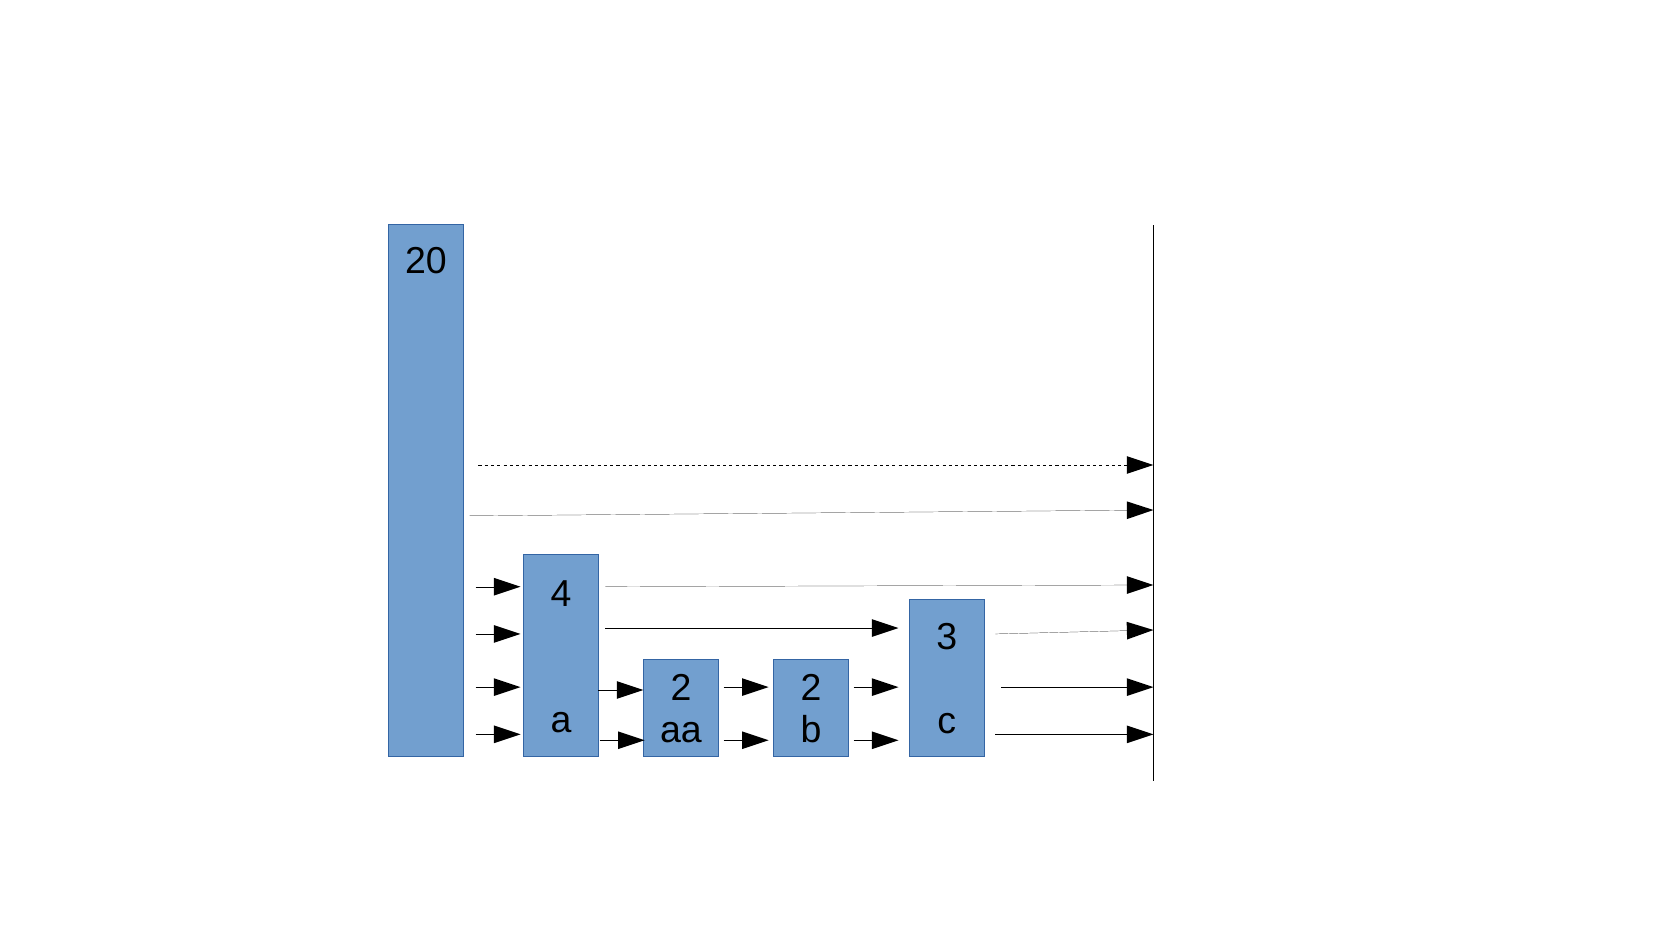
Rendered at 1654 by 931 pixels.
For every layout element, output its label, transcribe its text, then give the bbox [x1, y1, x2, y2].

text_box 2 aa [643, 659, 719, 757]
text_box 20 [388, 224, 464, 757]
text_box 4 a [523, 554, 599, 757]
text_box 2 b [773, 659, 849, 757]
text_box 3 c [909, 599, 985, 757]
